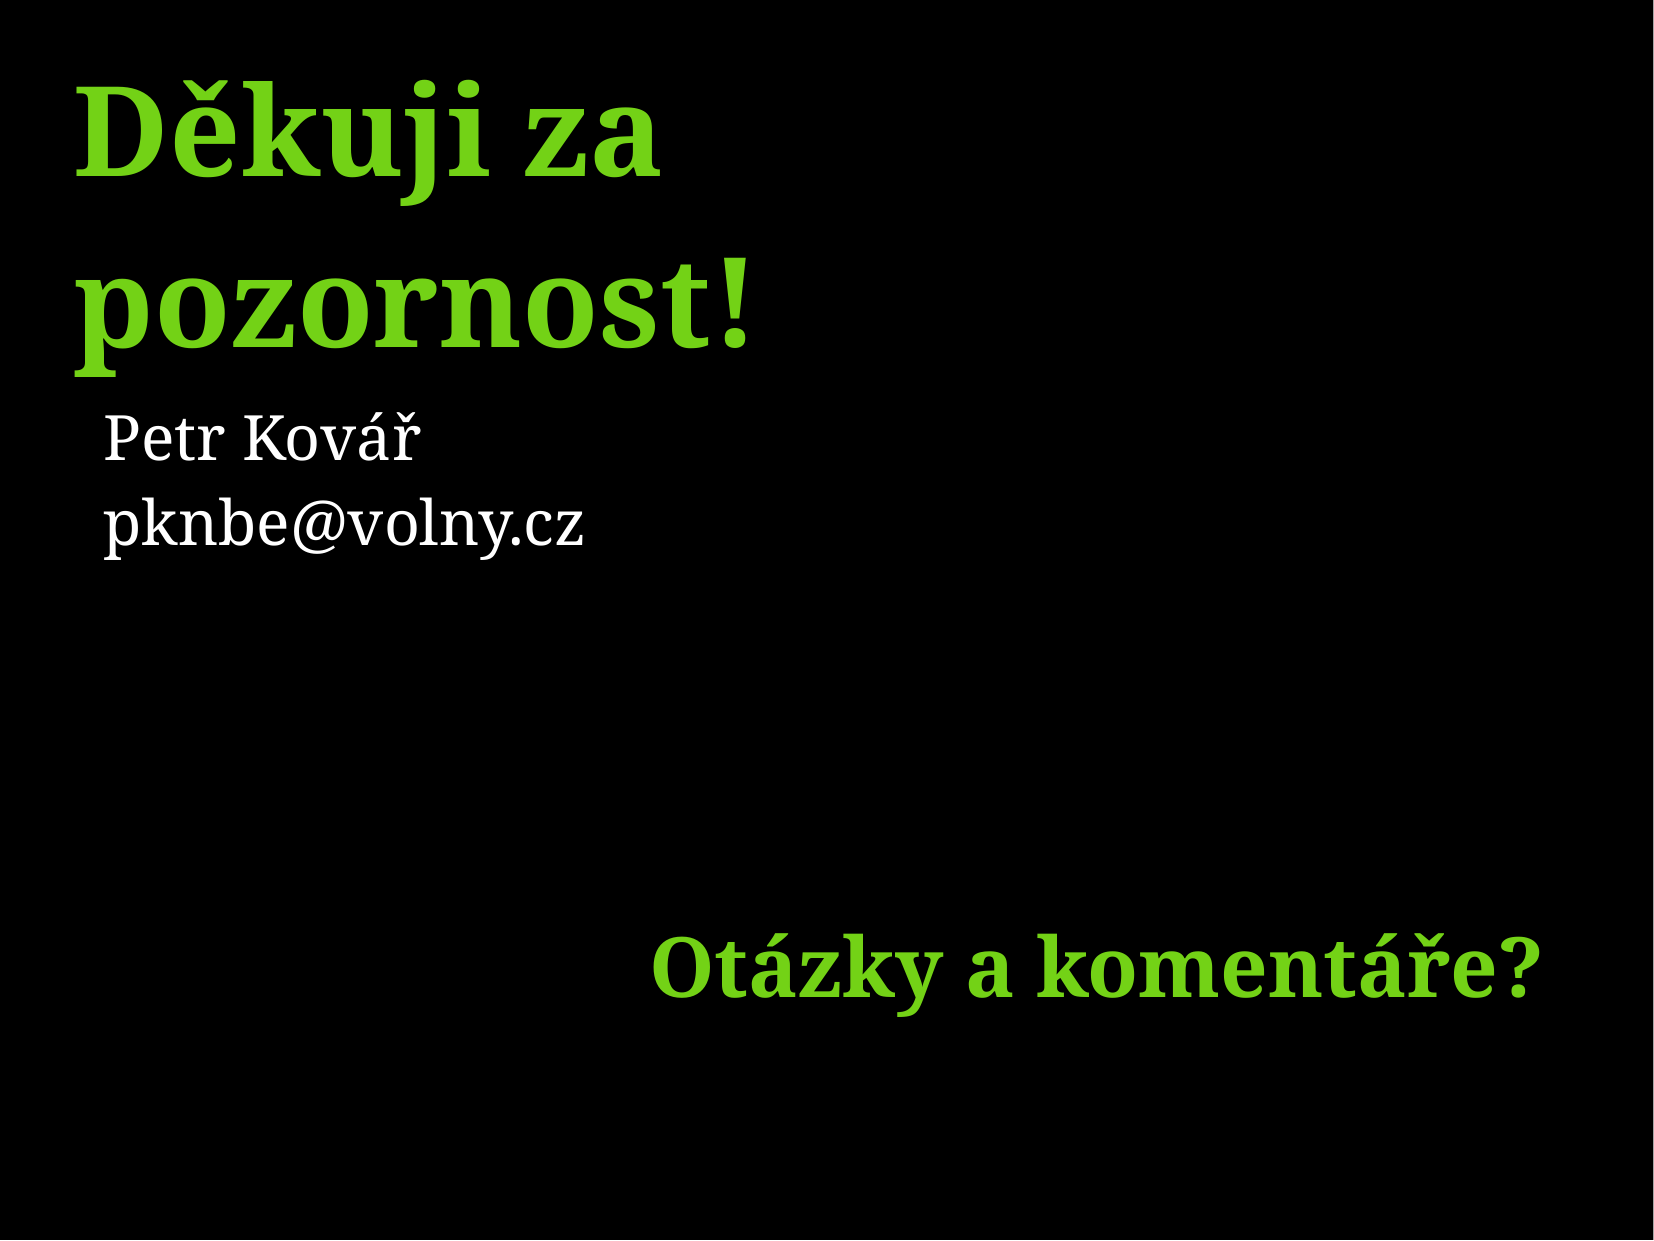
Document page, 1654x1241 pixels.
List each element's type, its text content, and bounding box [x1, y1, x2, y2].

text_box Otázky a komentáře? [291, 874, 1560, 1170]
text_box Děkuji za pozornost! [59, 59, 934, 368]
text_box Petr Kovář pknbe@volny.cz [88, 398, 1211, 559]
